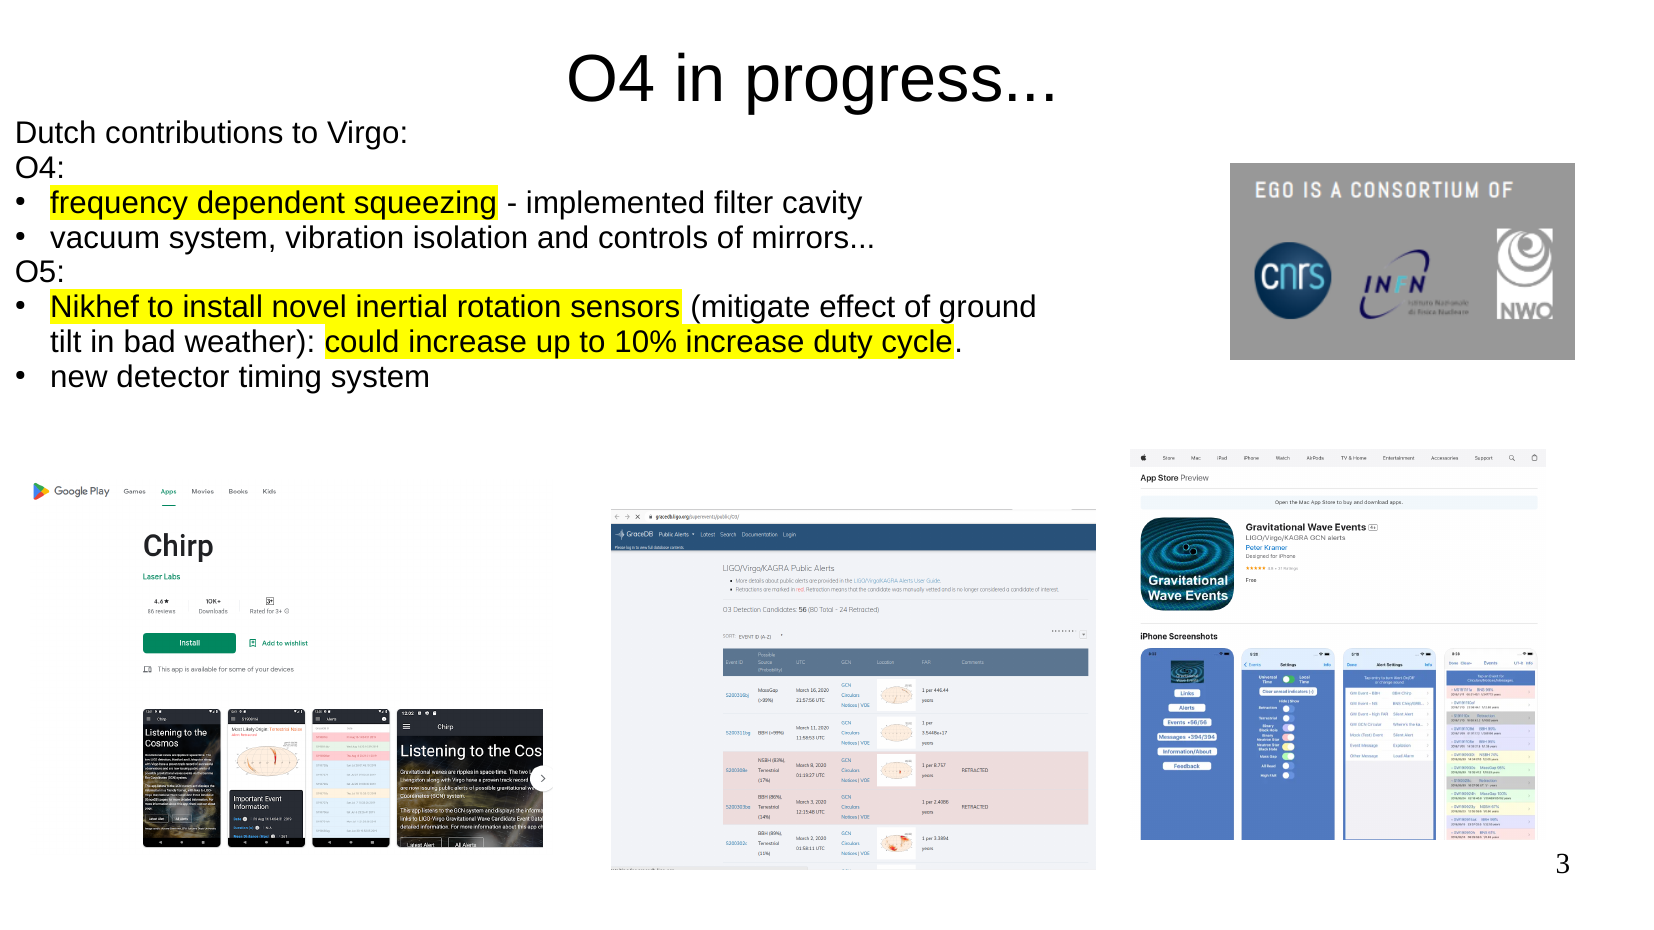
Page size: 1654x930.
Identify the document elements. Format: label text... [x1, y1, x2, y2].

picture [1230, 163, 1575, 360]
picture [611, 509, 1096, 871]
picture [1130, 449, 1546, 841]
text_box Dutch contributions to Virgo: O4: frequency dependent squeezing - implemented filter cavity vacuum system, vibration isolation and controls of mirrors... O5: Nikhef to install novel inertial rotation sensors (mitigate effect of ground tilt in bad weather): could increase up to 10% increase duty cycle. new detector timing system [0, 108, 1066, 436]
picture [30, 479, 553, 856]
title O4 in progress... [81, 37, 1546, 120]
